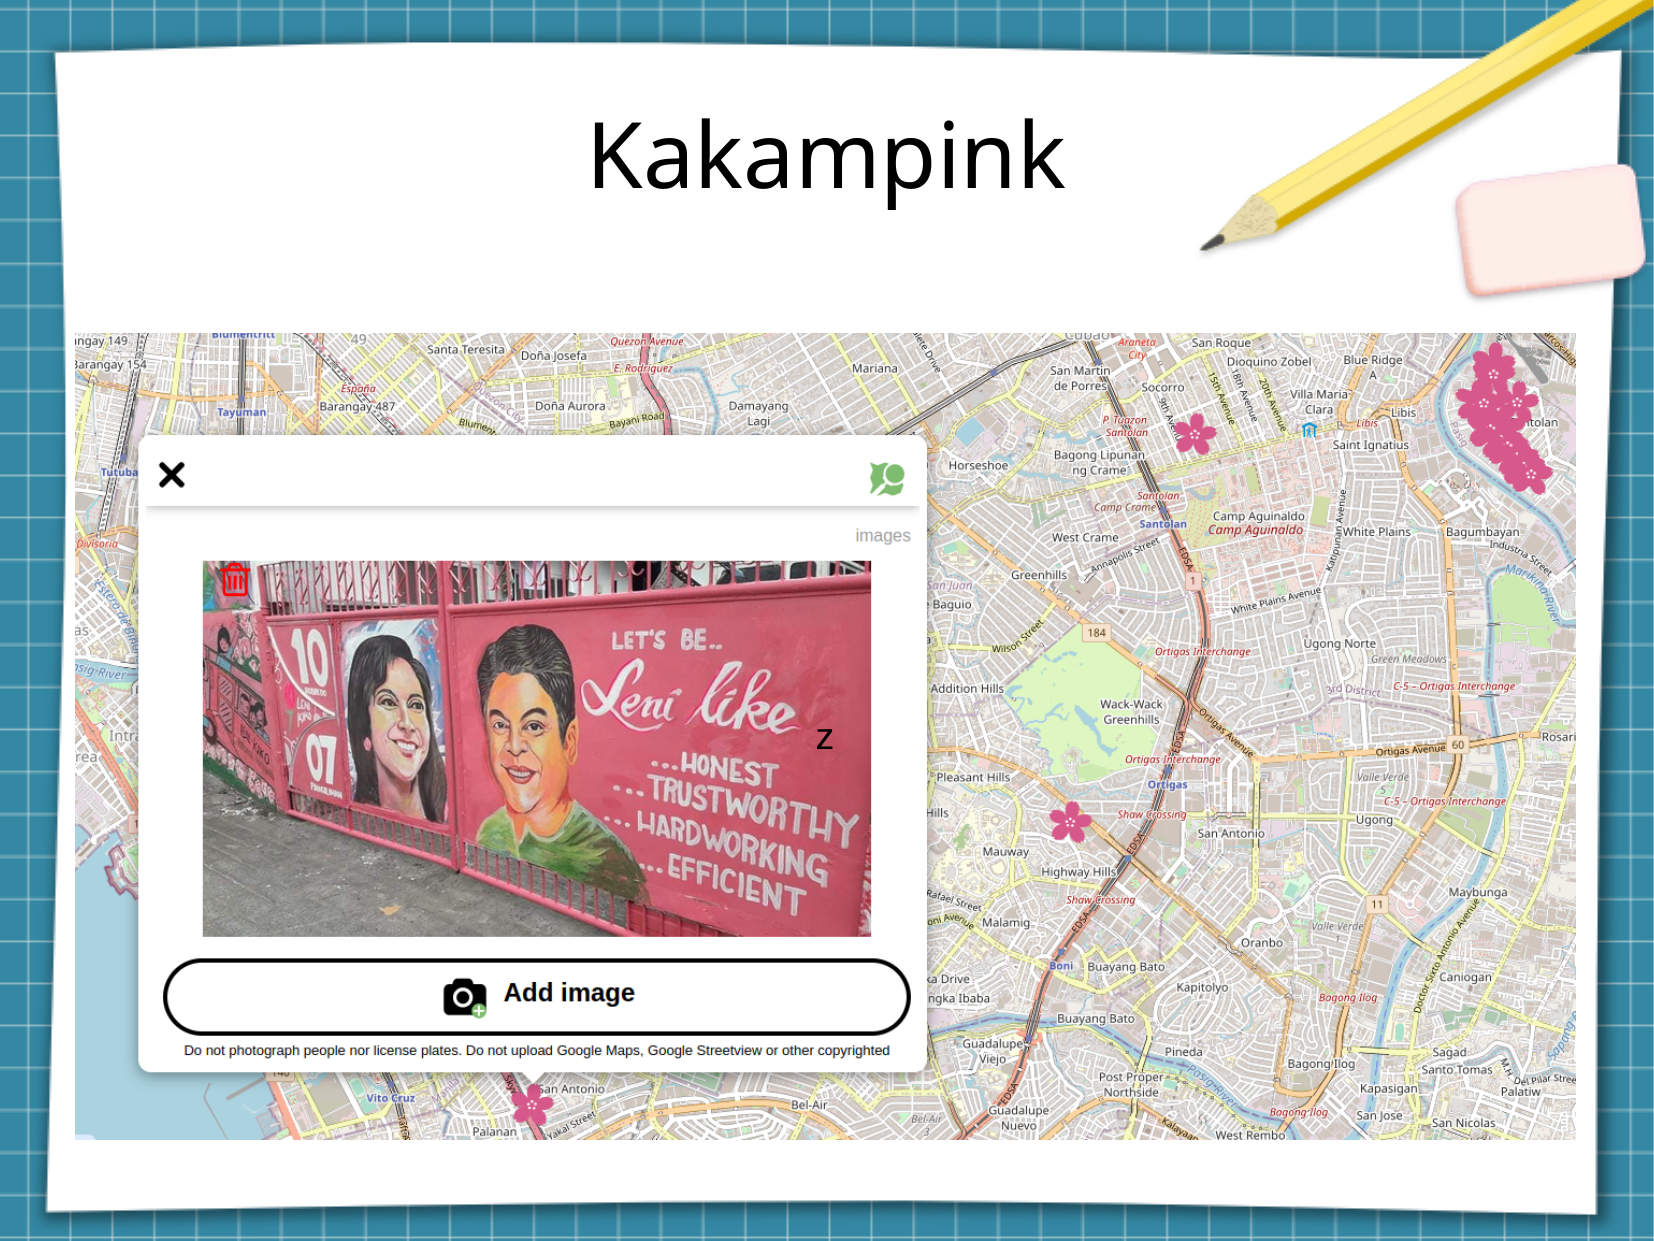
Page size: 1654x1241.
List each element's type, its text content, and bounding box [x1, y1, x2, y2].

title Kakampink [82, 49, 1571, 257]
picture [0, 0, 1654, 1241]
